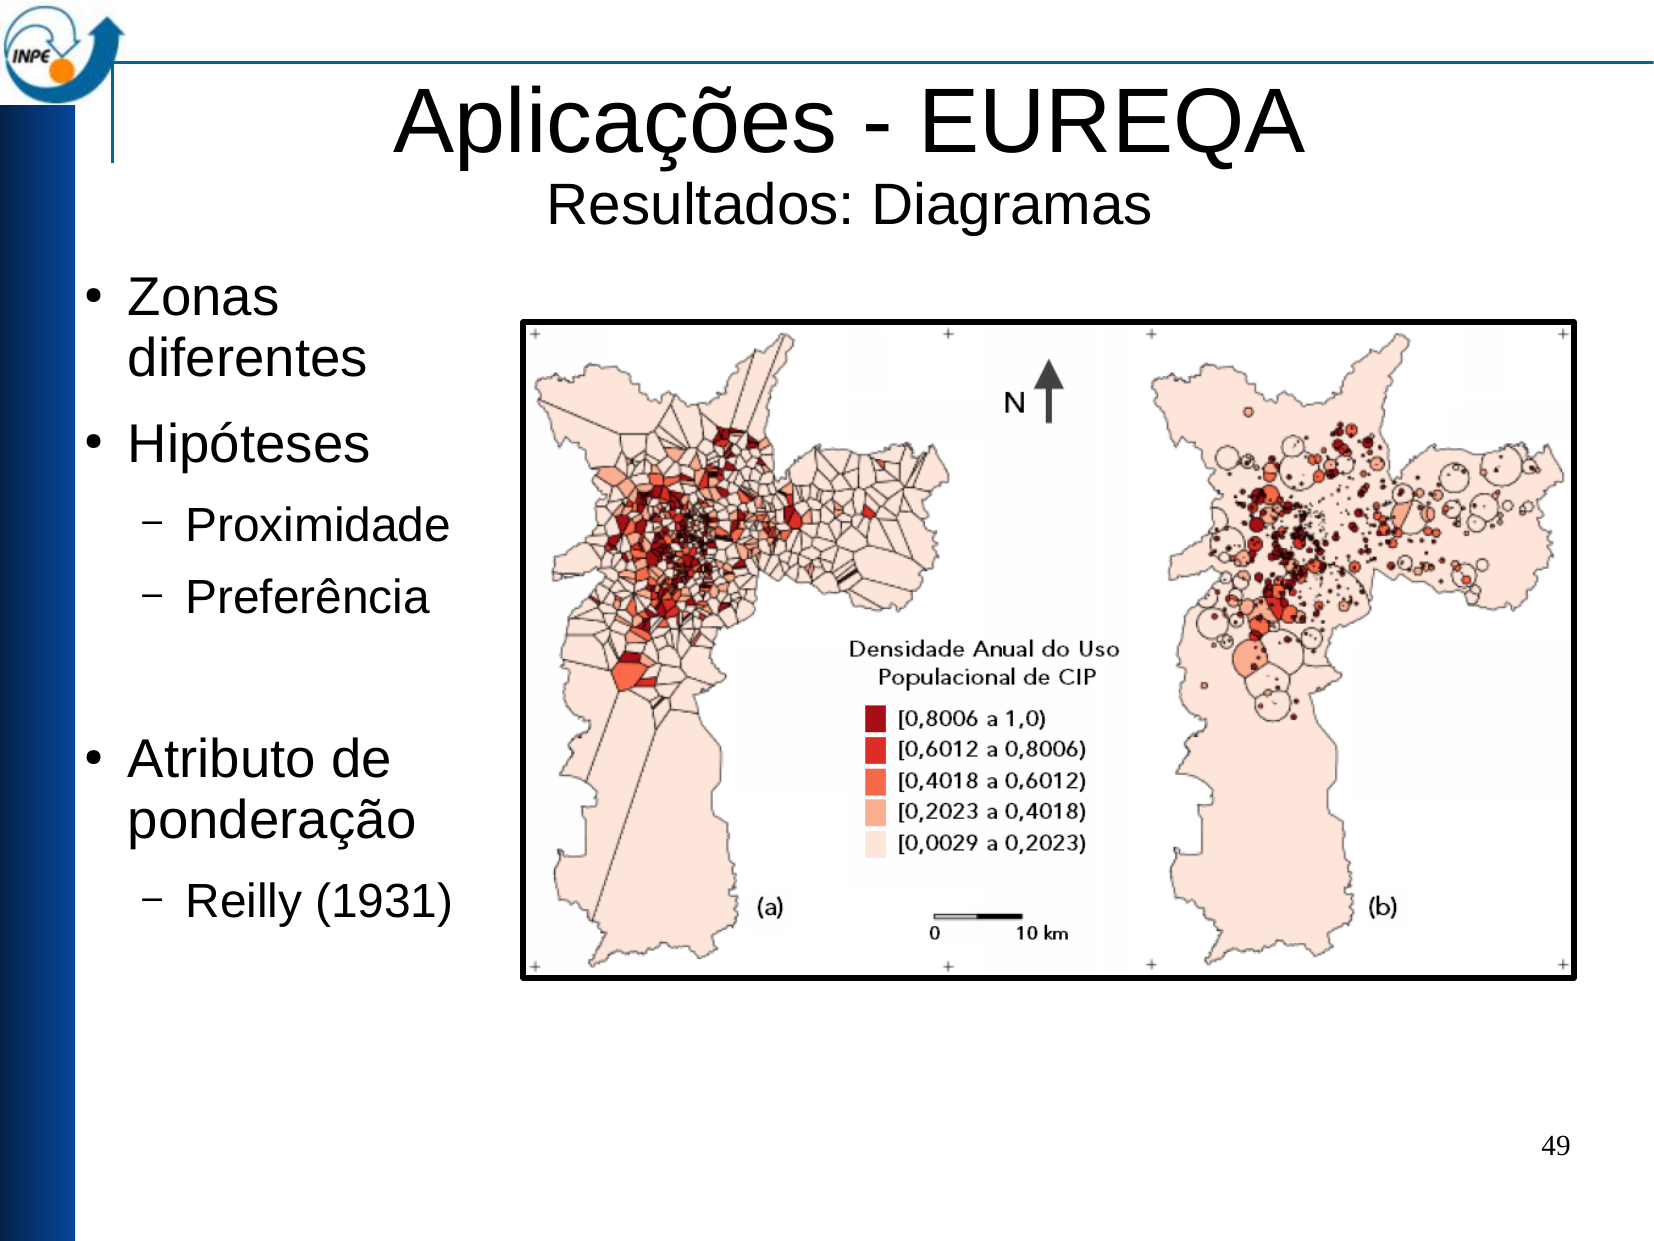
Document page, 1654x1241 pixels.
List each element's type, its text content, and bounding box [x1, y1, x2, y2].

picture [526, 325, 1572, 975]
list Zonas diferentes Hipóteses Proximidade Preferência Atributo de ponderação Reilly (1931) [69, 266, 520, 930]
title Aplicações - EUREQA Resultados: Diagramas [82, 49, 1619, 257]
picture [0, 0, 126, 105]
